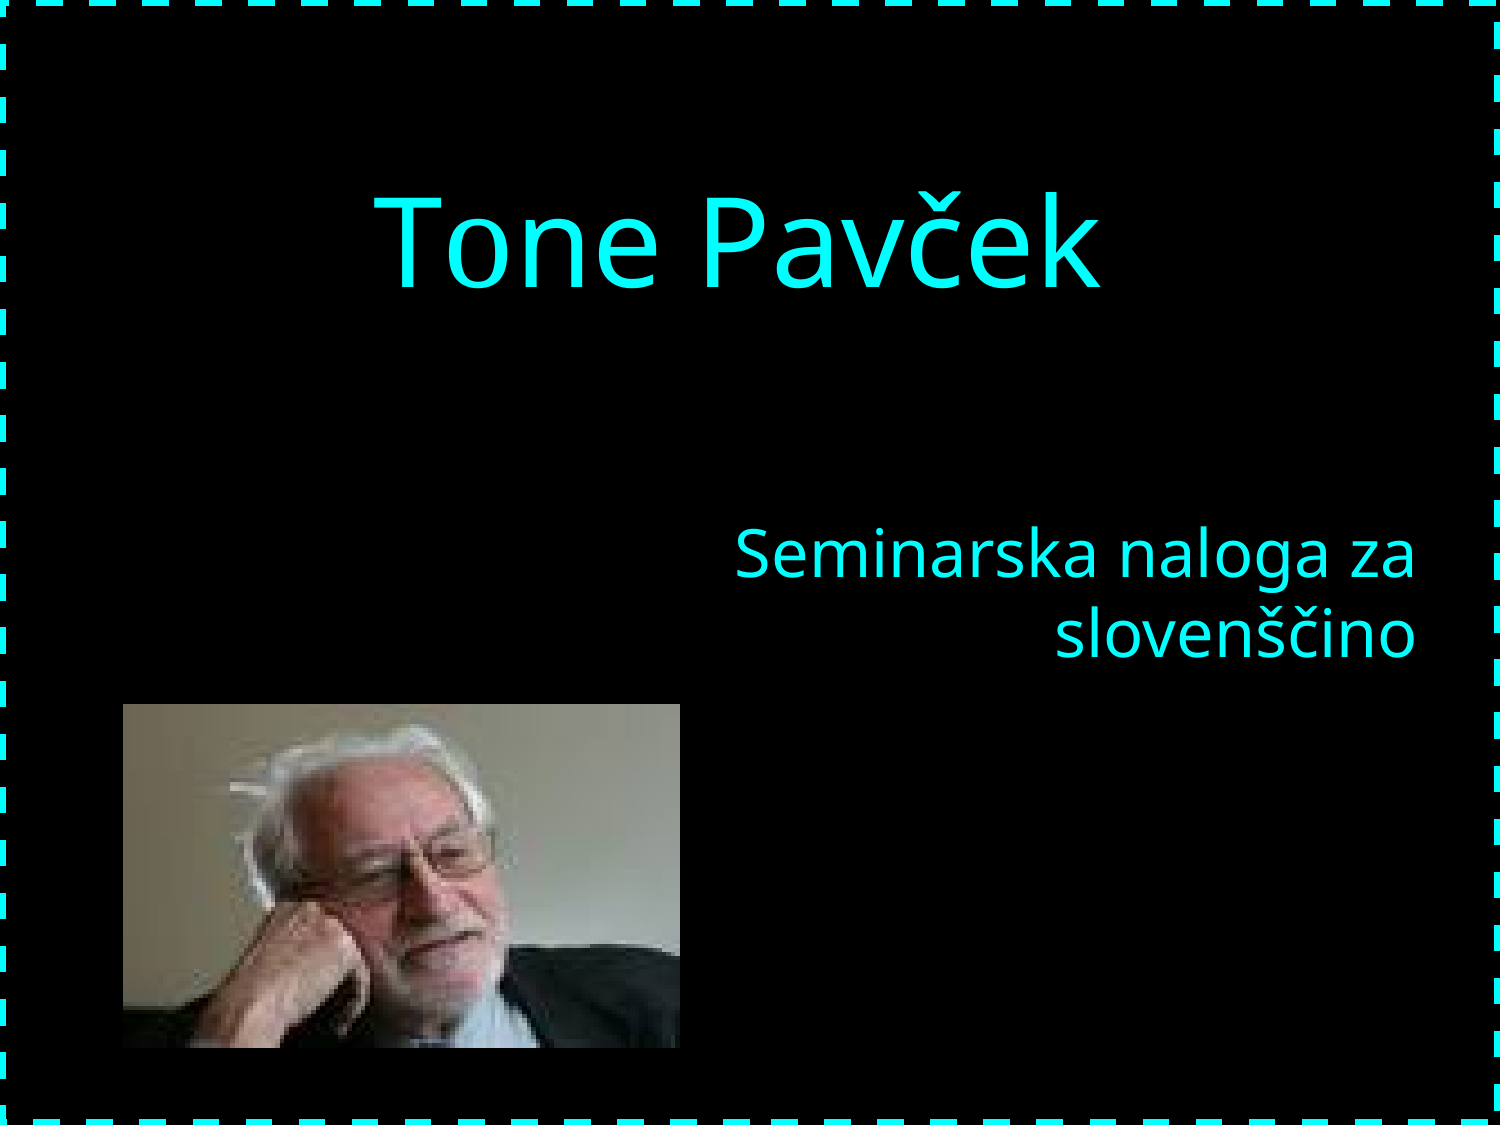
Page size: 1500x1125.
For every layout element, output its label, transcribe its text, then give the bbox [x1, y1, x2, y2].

subtitle Seminarska naloga za slovenščino [383, 503, 1434, 791]
picture [123, 704, 680, 1048]
title Tone Pavček [100, 54, 1376, 422]
